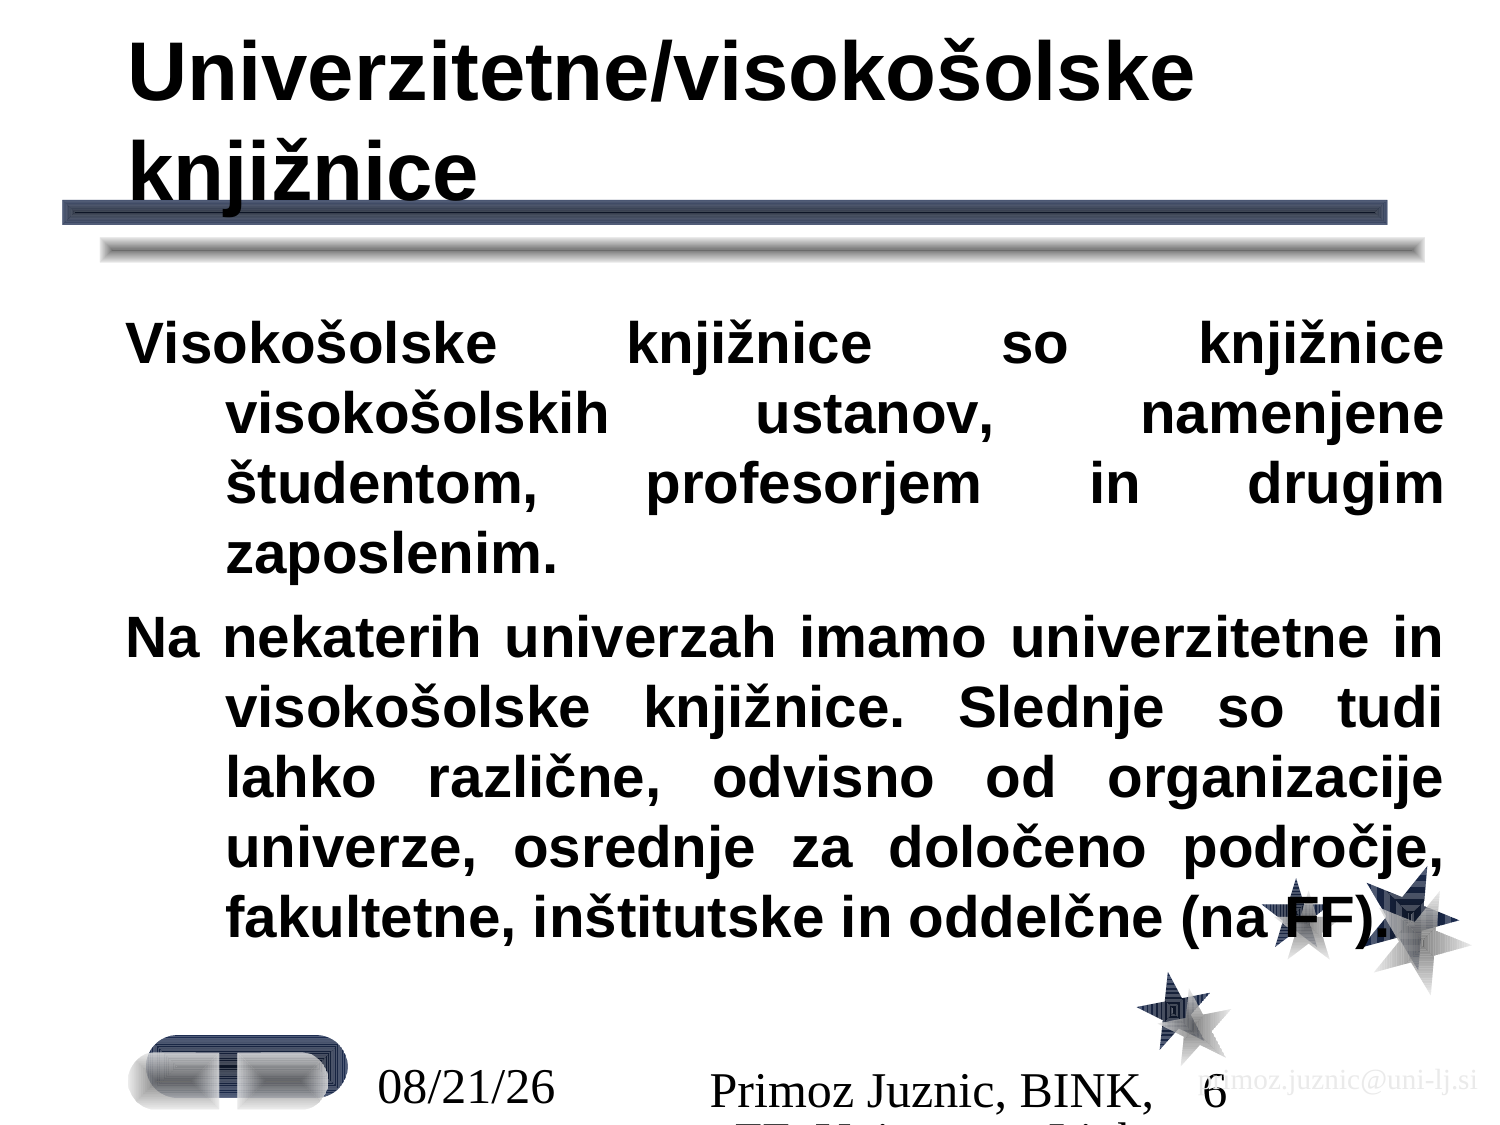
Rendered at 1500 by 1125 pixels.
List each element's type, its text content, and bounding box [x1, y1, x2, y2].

text_box Visokošolske knjižnice so knjižnice visokošolskih ustanov, namenjene študentom, profesorjem in drugim zaposlenim. Na nekaterih univerzah imamo univerzitetne in visokošolske knjižnice. Slednje so tudi lahko različne, odvisno od organizacije univerze, osrednje za določeno področje, fakultetne, inštitutske in oddelčne (na FF). [110, 297, 1461, 1042]
title Univerzitetne/visokošolske knjižnice [112, 9, 1388, 225]
